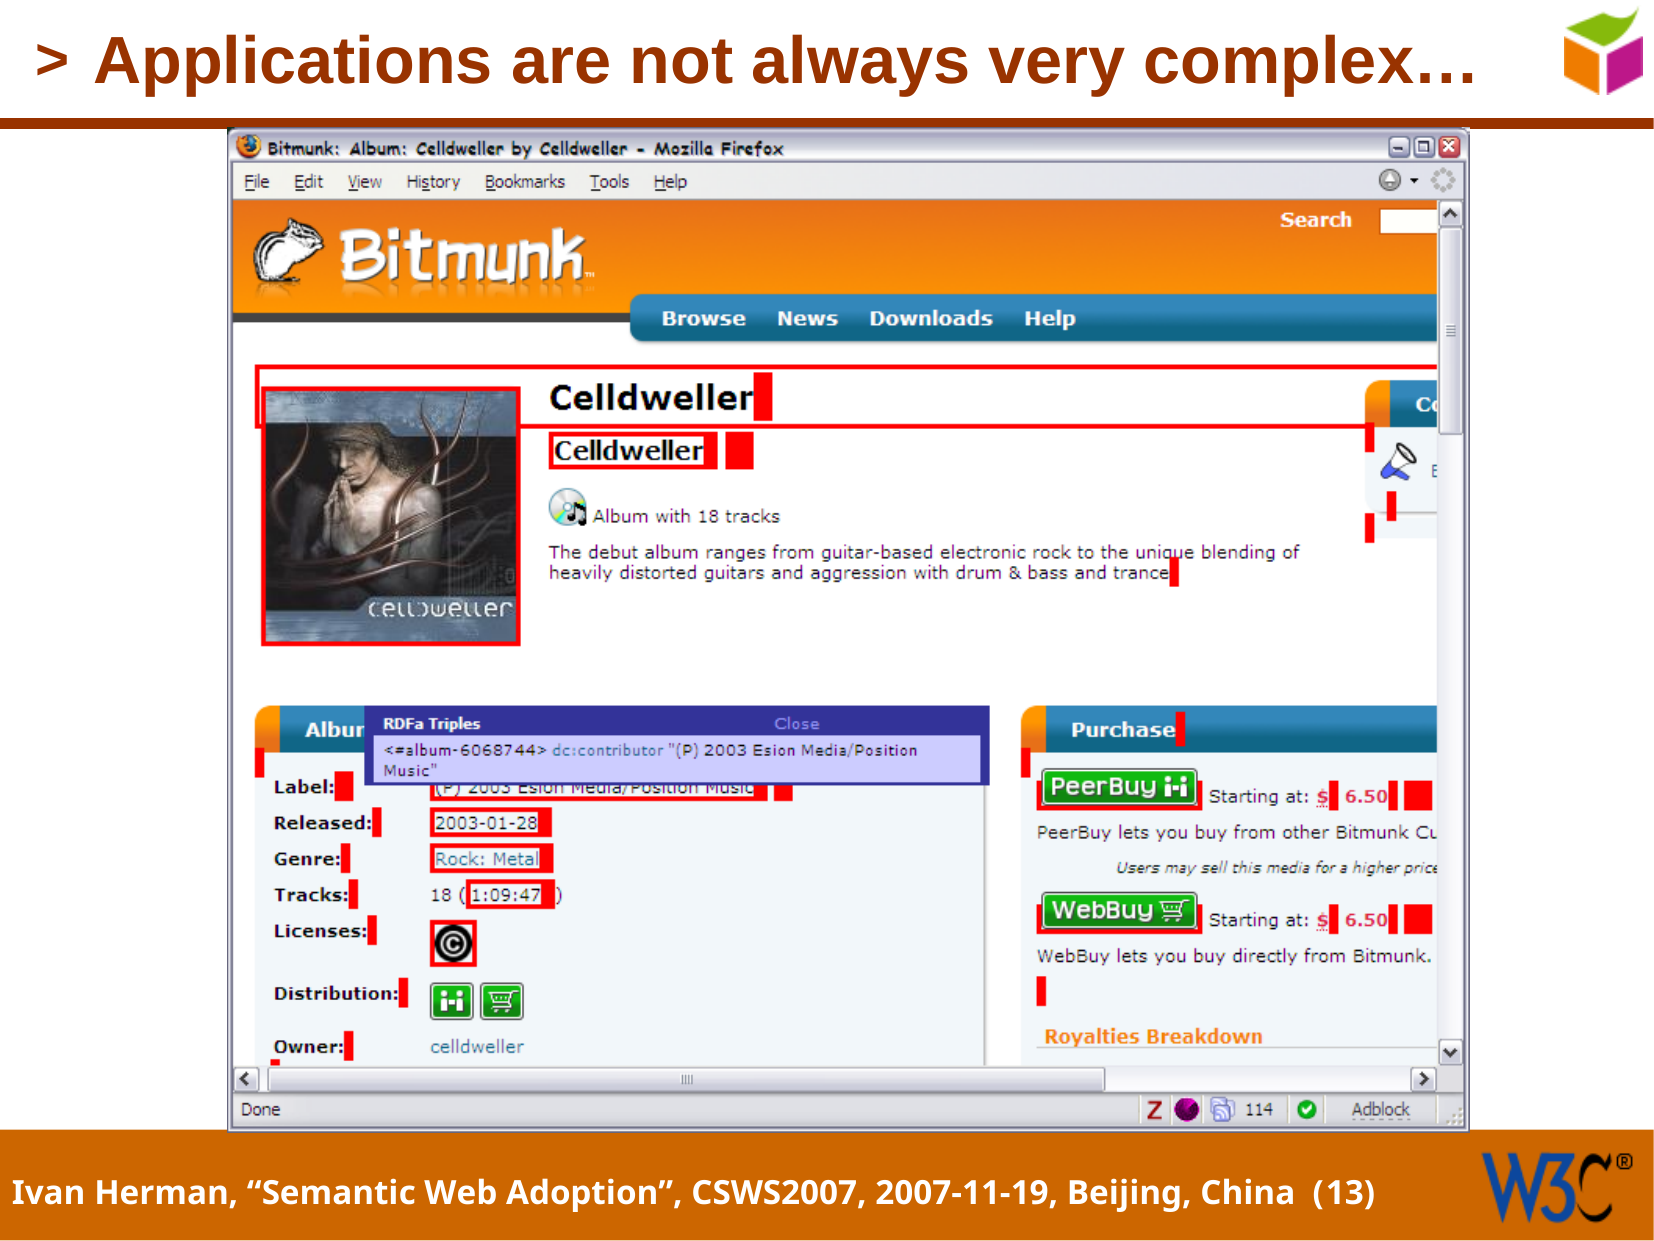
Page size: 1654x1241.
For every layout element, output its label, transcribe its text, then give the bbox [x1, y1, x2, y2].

picture [1564, 5, 1643, 95]
title Applications are not always very complex… [93, 0, 1493, 119]
picture [1477, 1149, 1639, 1228]
picture [227, 127, 1470, 1133]
